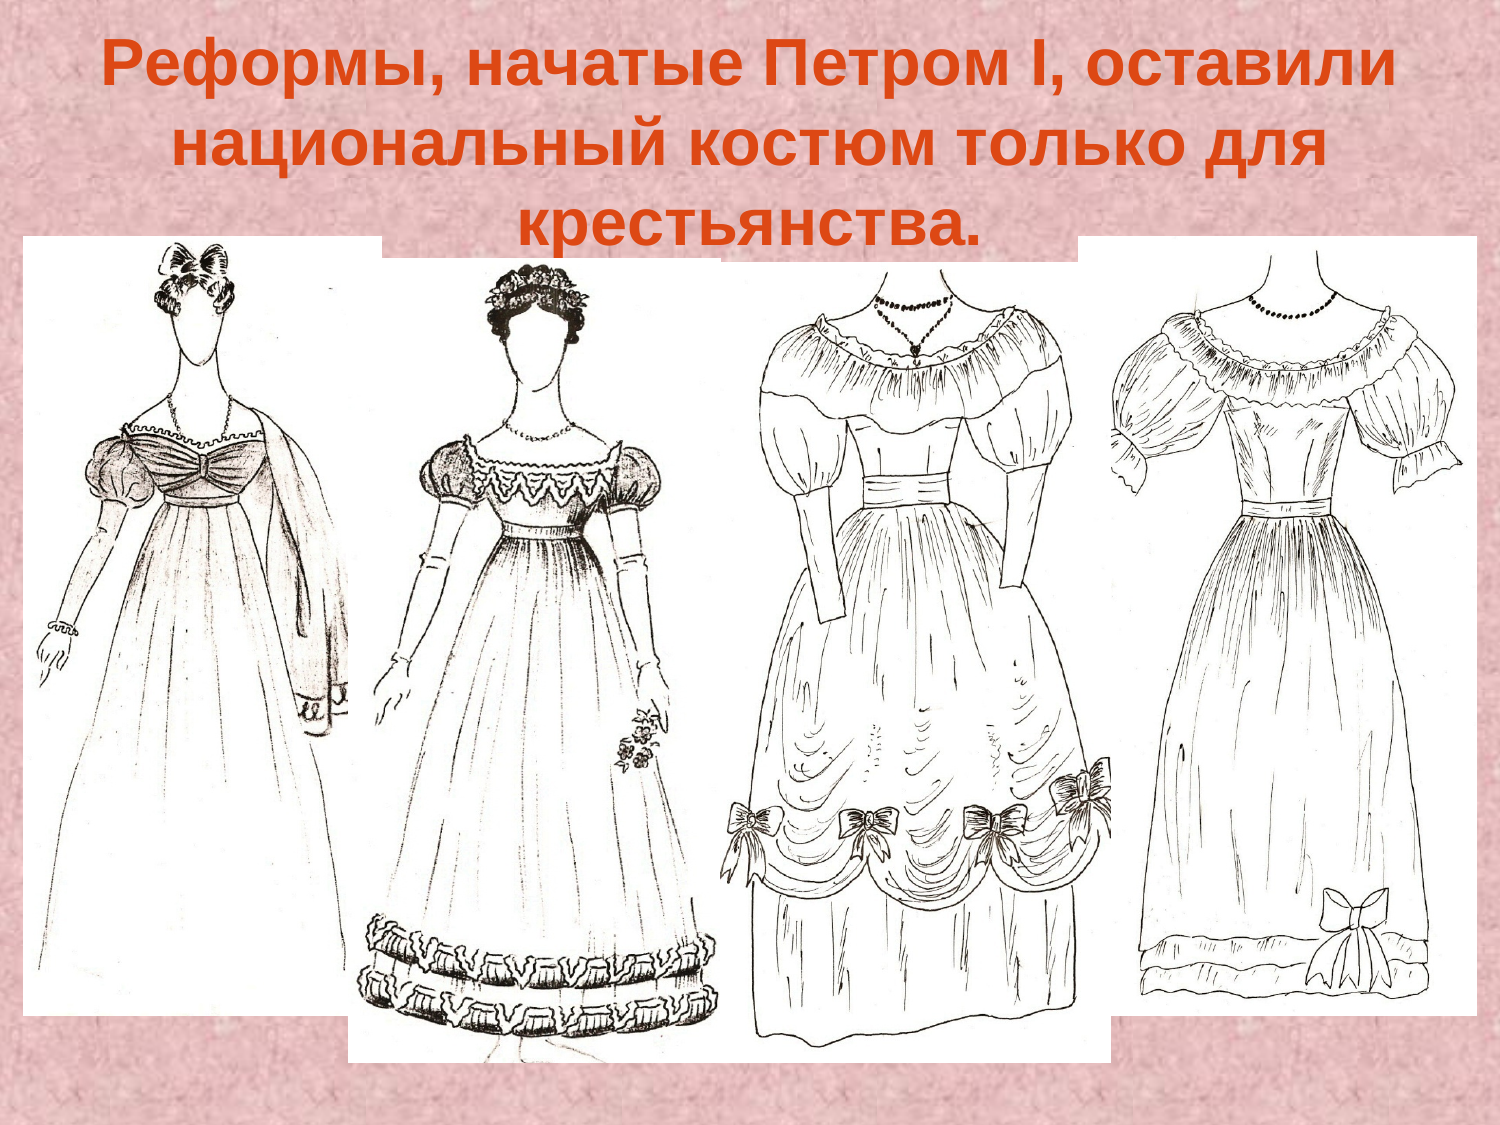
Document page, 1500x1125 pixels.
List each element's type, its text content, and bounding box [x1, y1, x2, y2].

title Реформы, начатые Петром I, оставили национальный костюм только для крестьянства. [75, 11, 1426, 262]
picture [0, 0, 1500, 1125]
